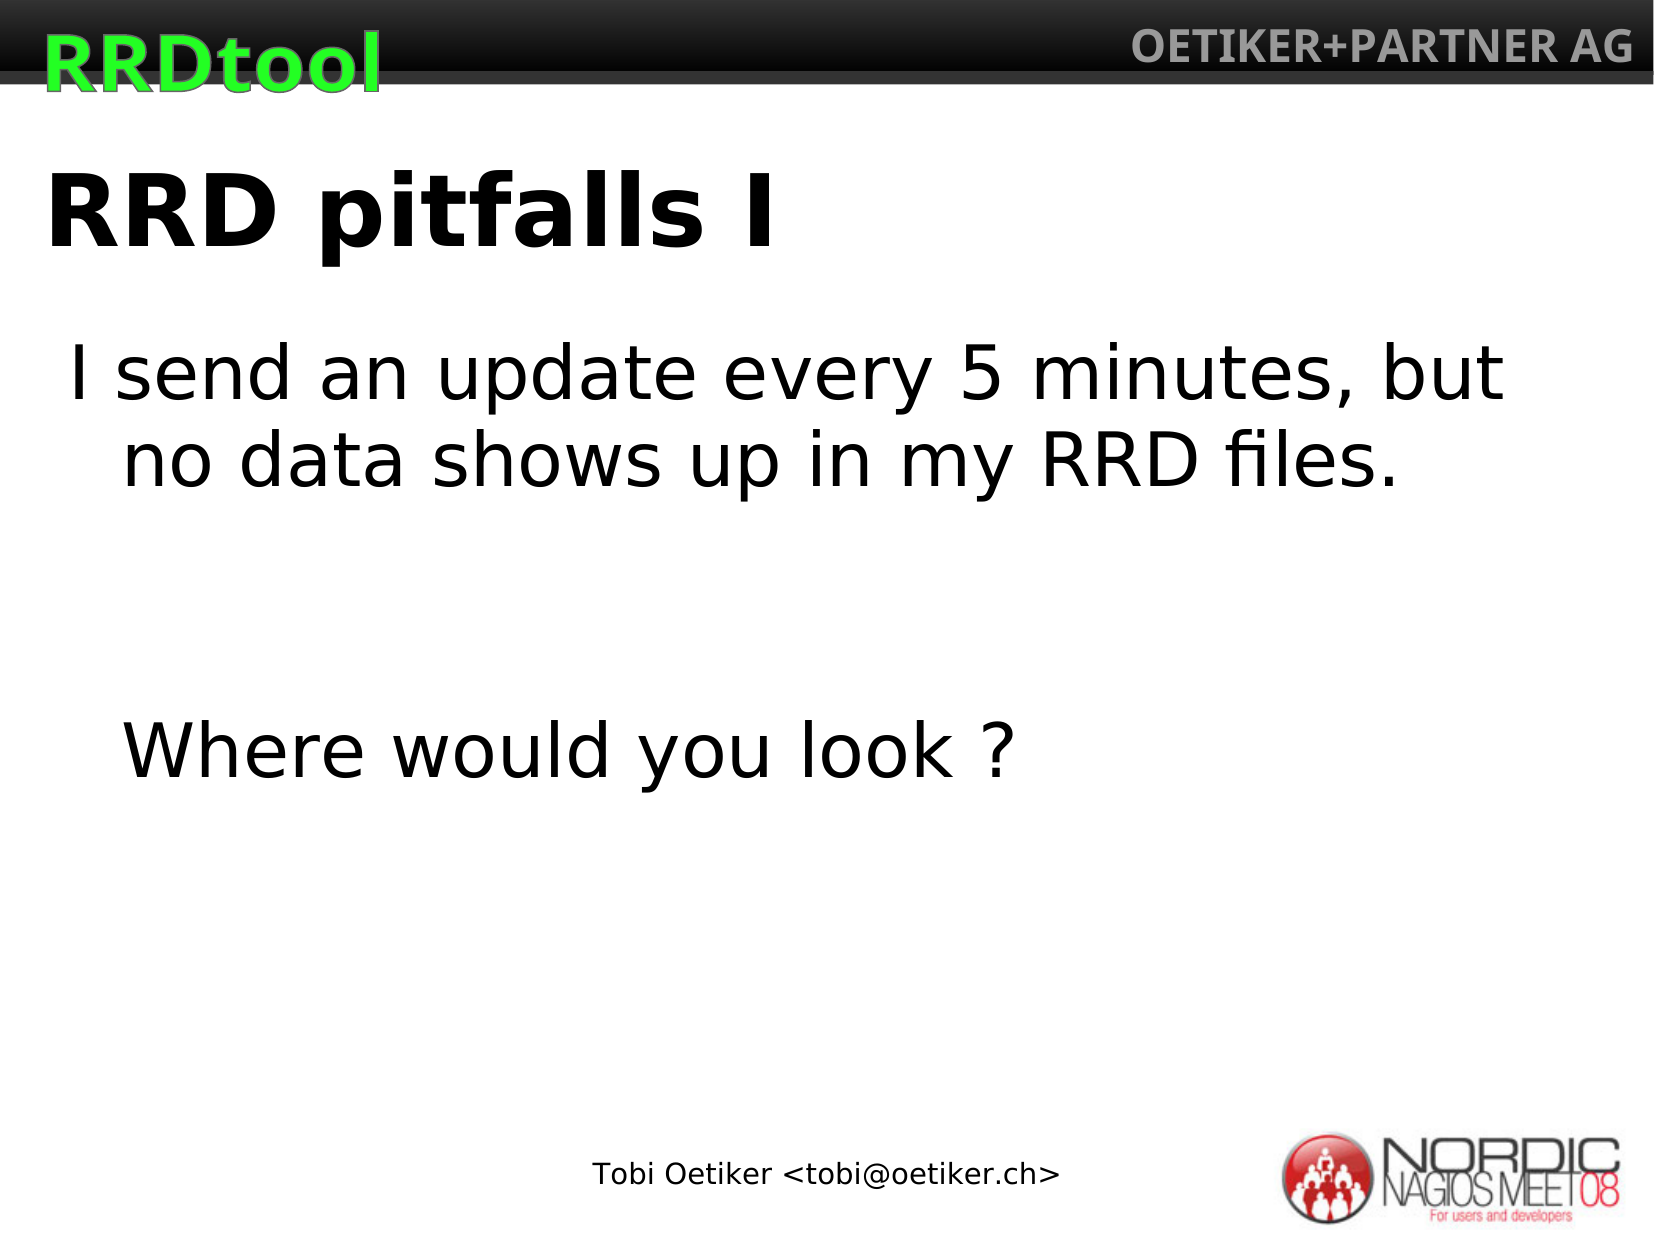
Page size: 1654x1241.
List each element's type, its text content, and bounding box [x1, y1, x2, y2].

title RRD pitfalls I [43, 137, 1582, 287]
list I send an update every 5 minutes, but no data shows up in my RRD files. Where would you look ? [50, 329, 1571, 1099]
picture [1262, 1116, 1654, 1241]
